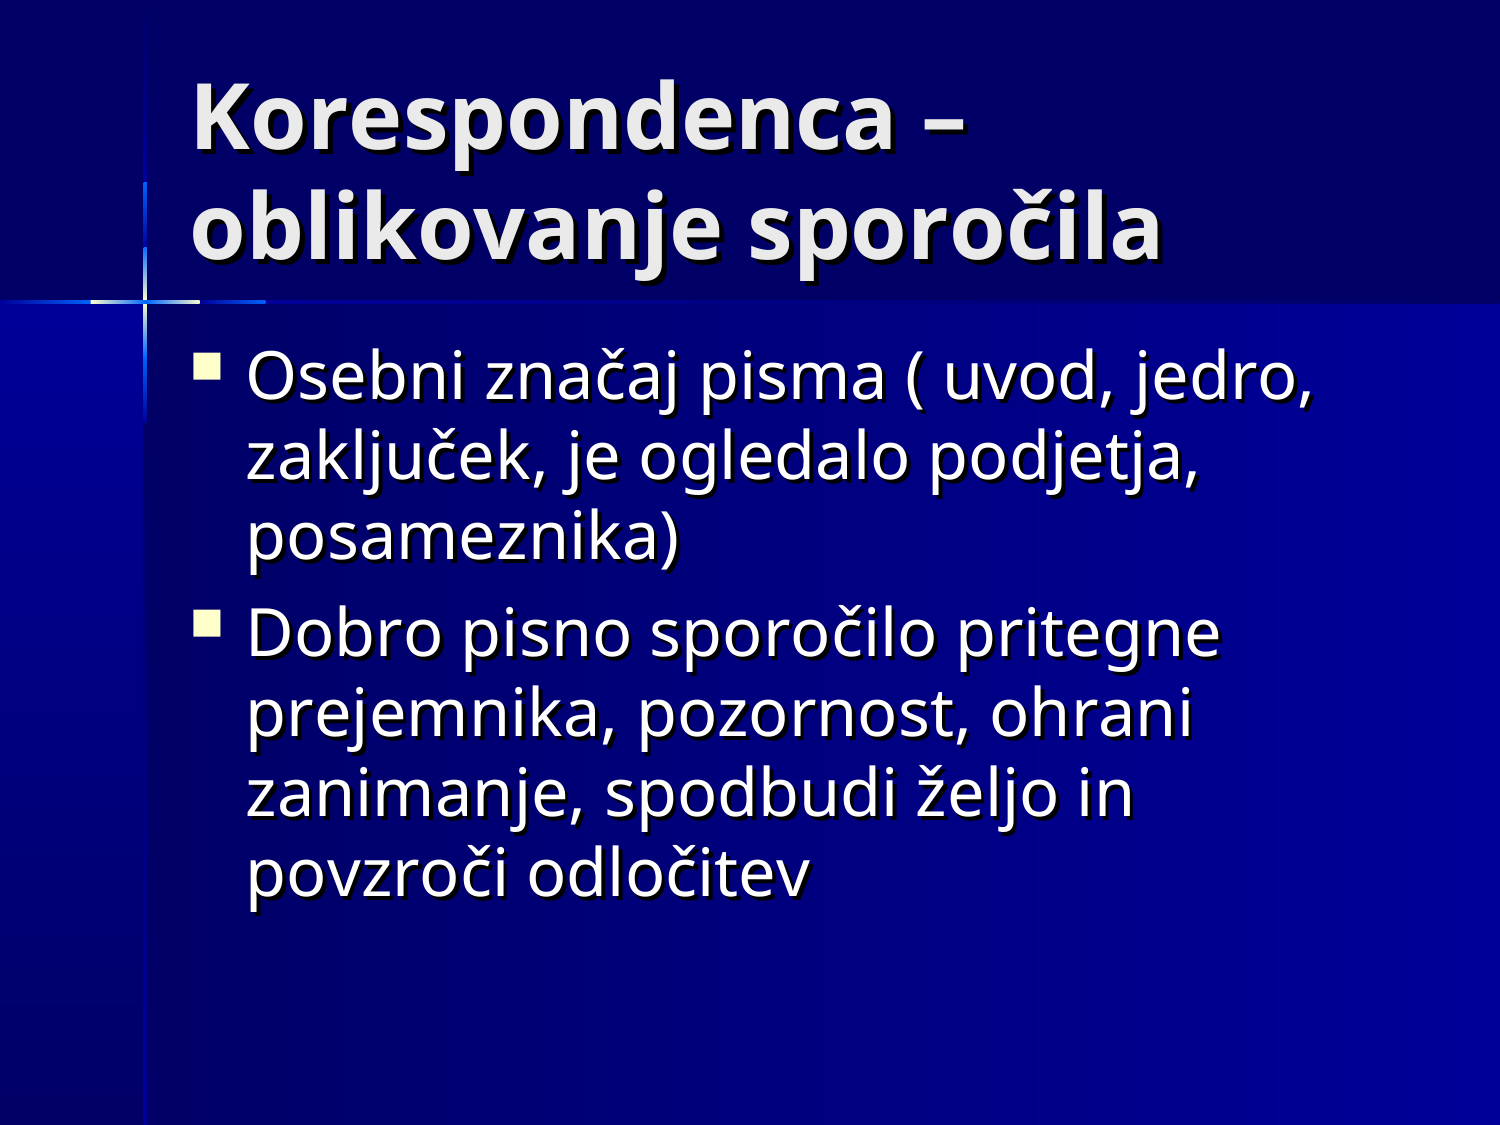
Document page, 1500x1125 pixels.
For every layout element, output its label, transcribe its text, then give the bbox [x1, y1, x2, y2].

list Osebni značaj pisma ( uvod, jedro, zaključek, je ogledalo podjetja, posameznika) Dobro pisno sporočilo pritegne prejemnika, pozornost, ohrani zanimanje, spodbudi željo in povzroči odločitev [174, 324, 1413, 1001]
title Korespondenca – oblikovanje sporočila [174, 49, 1413, 286]
